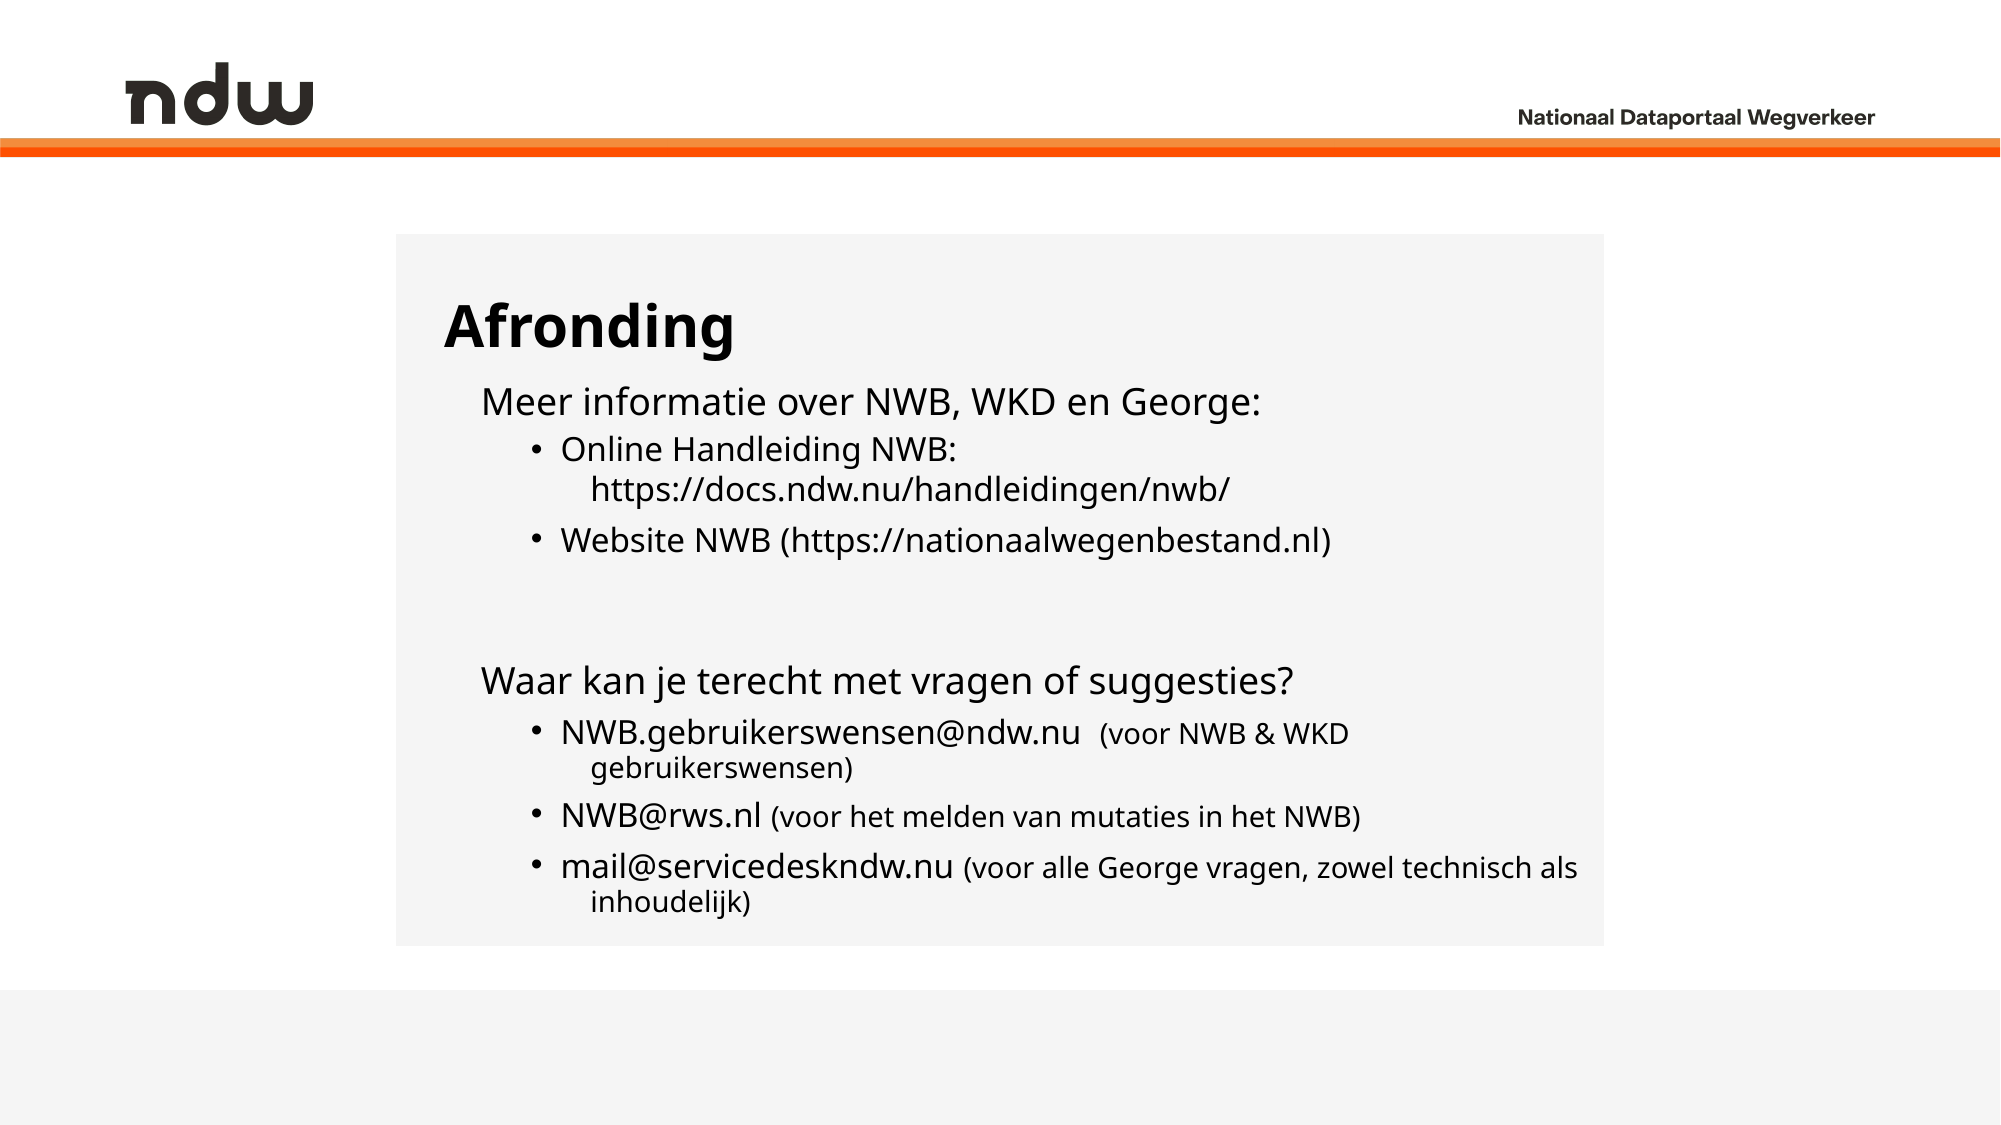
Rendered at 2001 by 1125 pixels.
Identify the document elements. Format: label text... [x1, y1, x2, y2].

list Meer informatie over NWB, WKD en George: Online Handleiding NWB: https://docs.ndw.nu/handleidingen/nwb/ Website NWB (https://nationaalwegenbestand.nl) Waar kan je terecht met vragen of suggesties? NWB.gebruikerswensen@ndw.nu (voor NWB & WKD gebruikerswensen) NWB@rws.nl (voor het melden van mutaties in het NWB) mail@servicedeskndw.nu (voor alle George vragen, zowel technisch als inhoudelijk) [412, 370, 1578, 928]
title Afronding [429, 289, 1598, 383]
